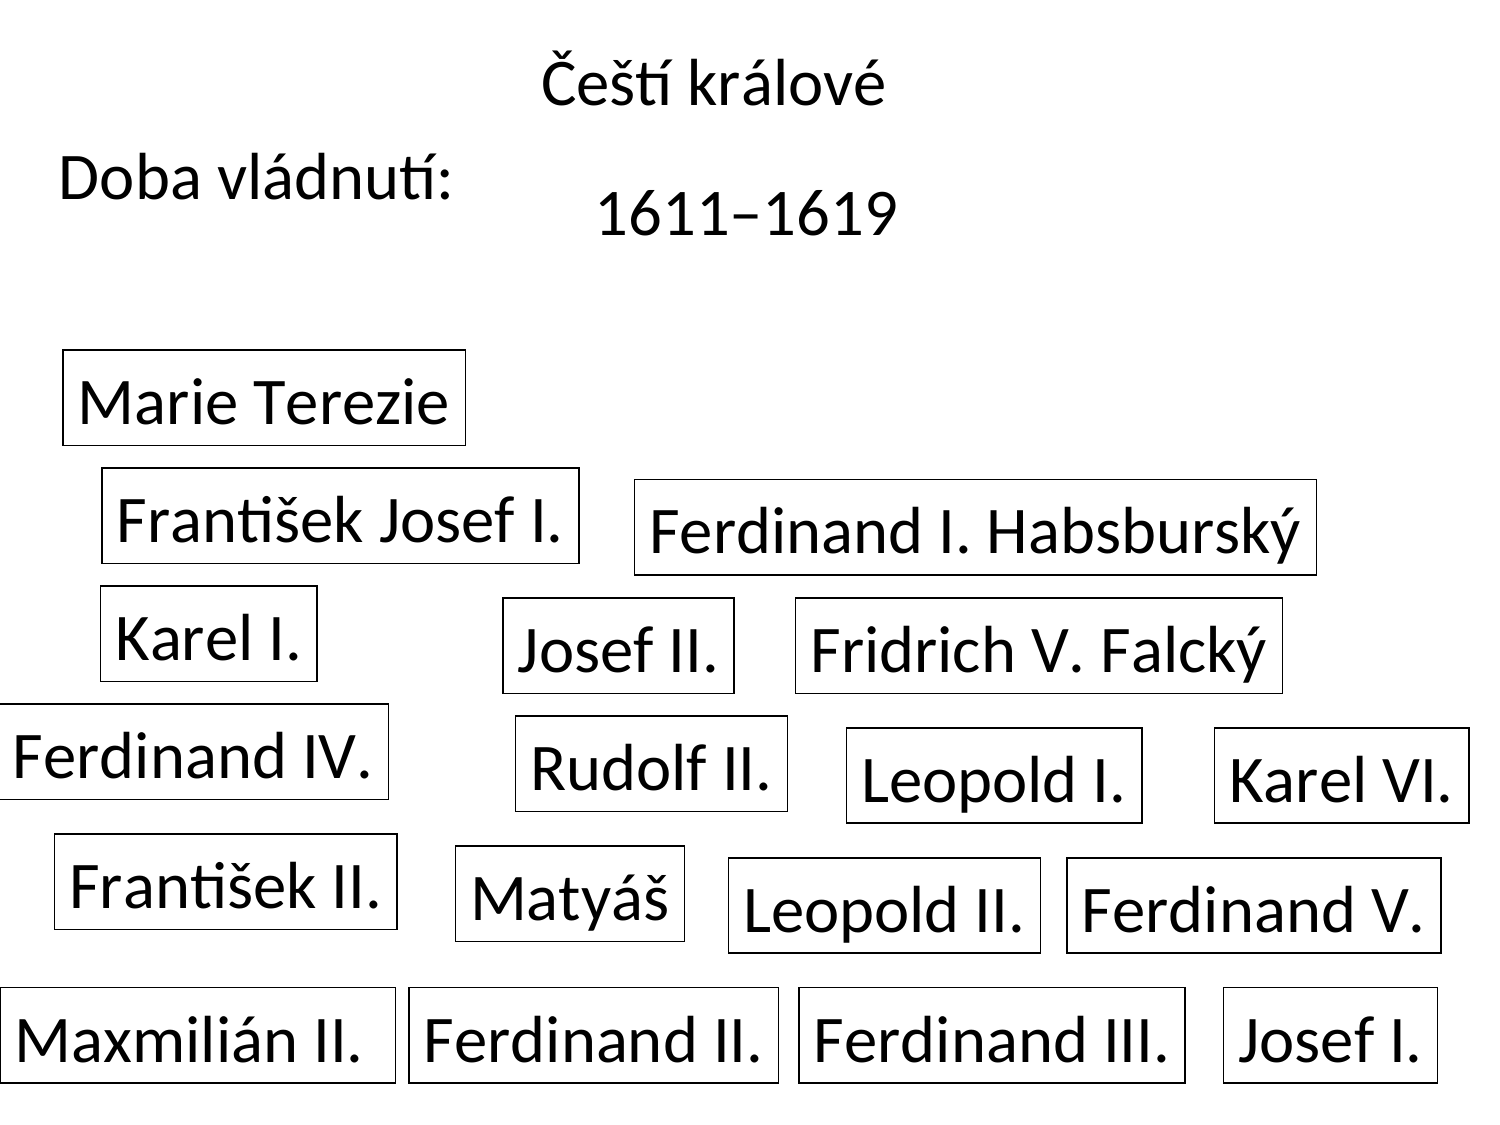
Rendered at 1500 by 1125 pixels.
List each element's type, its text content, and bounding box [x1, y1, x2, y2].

text_box Karel I. [100, 586, 318, 682]
text_box Marie Terezie [63, 349, 466, 446]
text_box Doba vládnutí: [44, 125, 470, 221]
text_box Fridrich V. Falcký [795, 597, 1283, 694]
text_box Ferdinand III. [798, 987, 1186, 1084]
text_box Josef I. [1223, 987, 1438, 1084]
text_box Karel VI. [1214, 727, 1469, 824]
text_box Maxmilián II. [0, 987, 396, 1084]
text_box Matyáš [455, 846, 685, 942]
text_box Ferdinand V. [1067, 857, 1441, 954]
text_box Ferdinand I. Habsburský [634, 479, 1317, 576]
text_box Leopold II. [728, 857, 1041, 954]
text_box Ferdinand II. [408, 987, 779, 1084]
text_box 1611–1619 [549, 160, 913, 257]
text_box Josef II. [503, 597, 735, 694]
text_box Leopold I. [846, 727, 1142, 824]
text_box František Josef I. [101, 467, 579, 564]
text_box Ferdinand IV. [0, 704, 389, 800]
text_box Čeští králové [526, 30, 903, 127]
text_box Rudolf II. [515, 716, 788, 812]
text_box František II. [54, 834, 398, 930]
